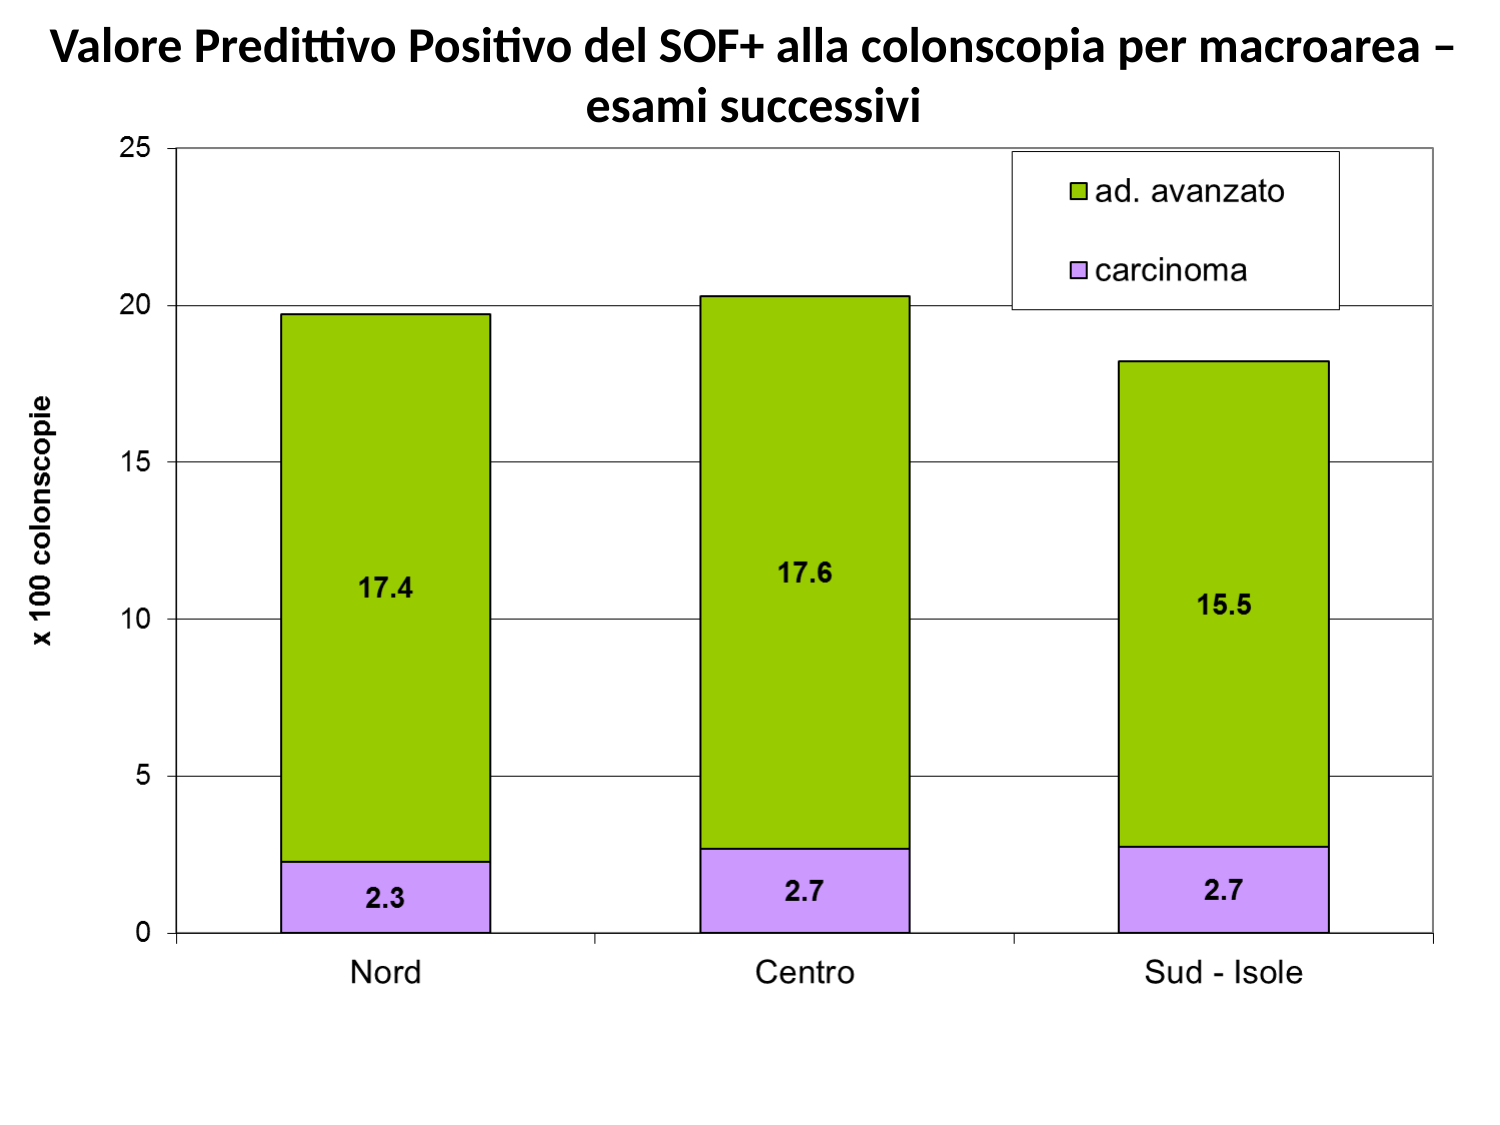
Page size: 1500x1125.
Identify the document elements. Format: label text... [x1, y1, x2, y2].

picture [0, 100, 1500, 1024]
text_box Valore Predittivo Positivo del SOF+ alla colonscopia per macroarea – esami successivi [3, 5, 1500, 100]
